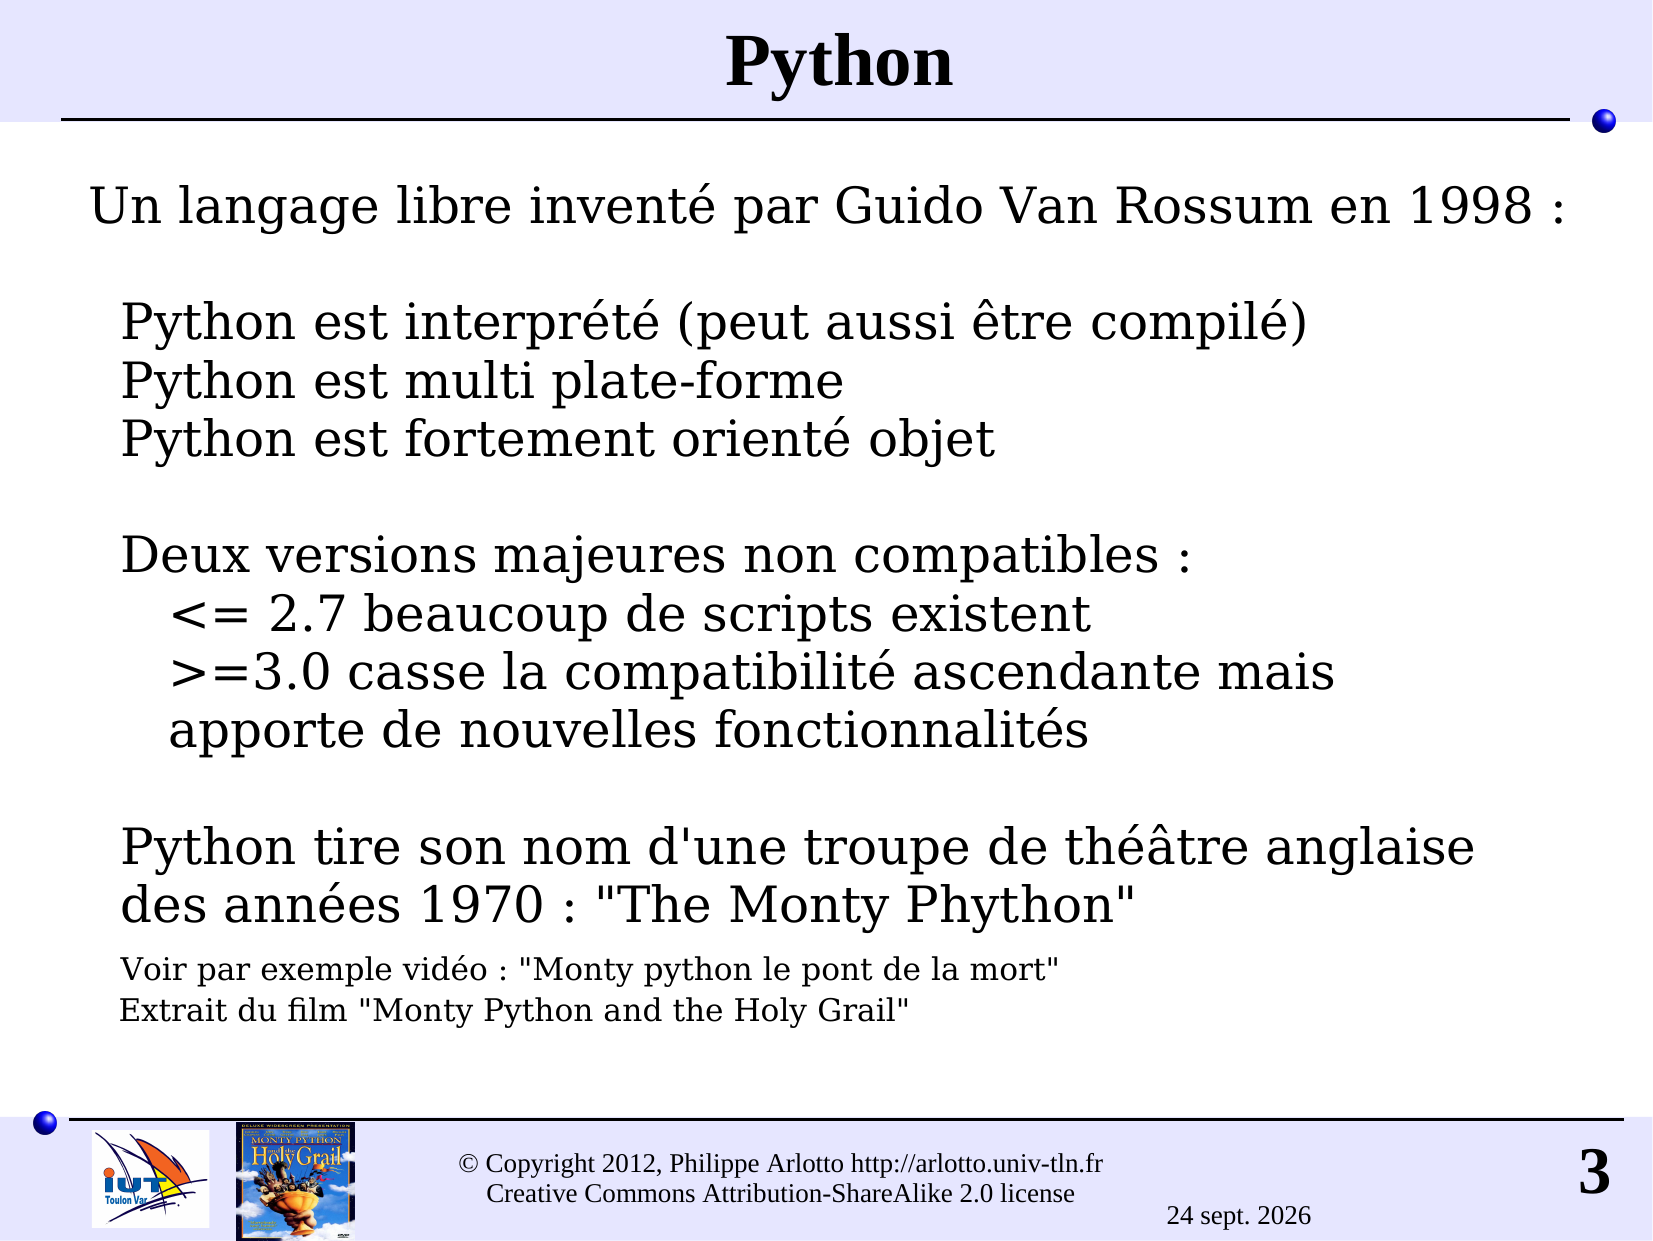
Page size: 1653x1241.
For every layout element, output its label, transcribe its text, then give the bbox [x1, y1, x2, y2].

picture [236, 1122, 355, 1241]
title Python [95, 14, 1585, 107]
text_box Un langage libre inventé par Guido Van Rossum en 1998 : Python est interprété (peut aussi être compilé) Python est multi plate-forme Python est fortement orienté objet Deux versions majeures non compatibles : <= 2.7 beaucoup de scripts existent >=3.0 casse la compatibilité ascendante mais apporte de nouvelles fonctionnalités Python tire son nom d'une troupe de théâtre anglaise des années 1970 : "The Monty Phython" Voir par exemple vidéo : "Monty python le pont de la mort" Extrait du film "Monty Python and the Holy Grail" [88, 177, 1569, 1034]
